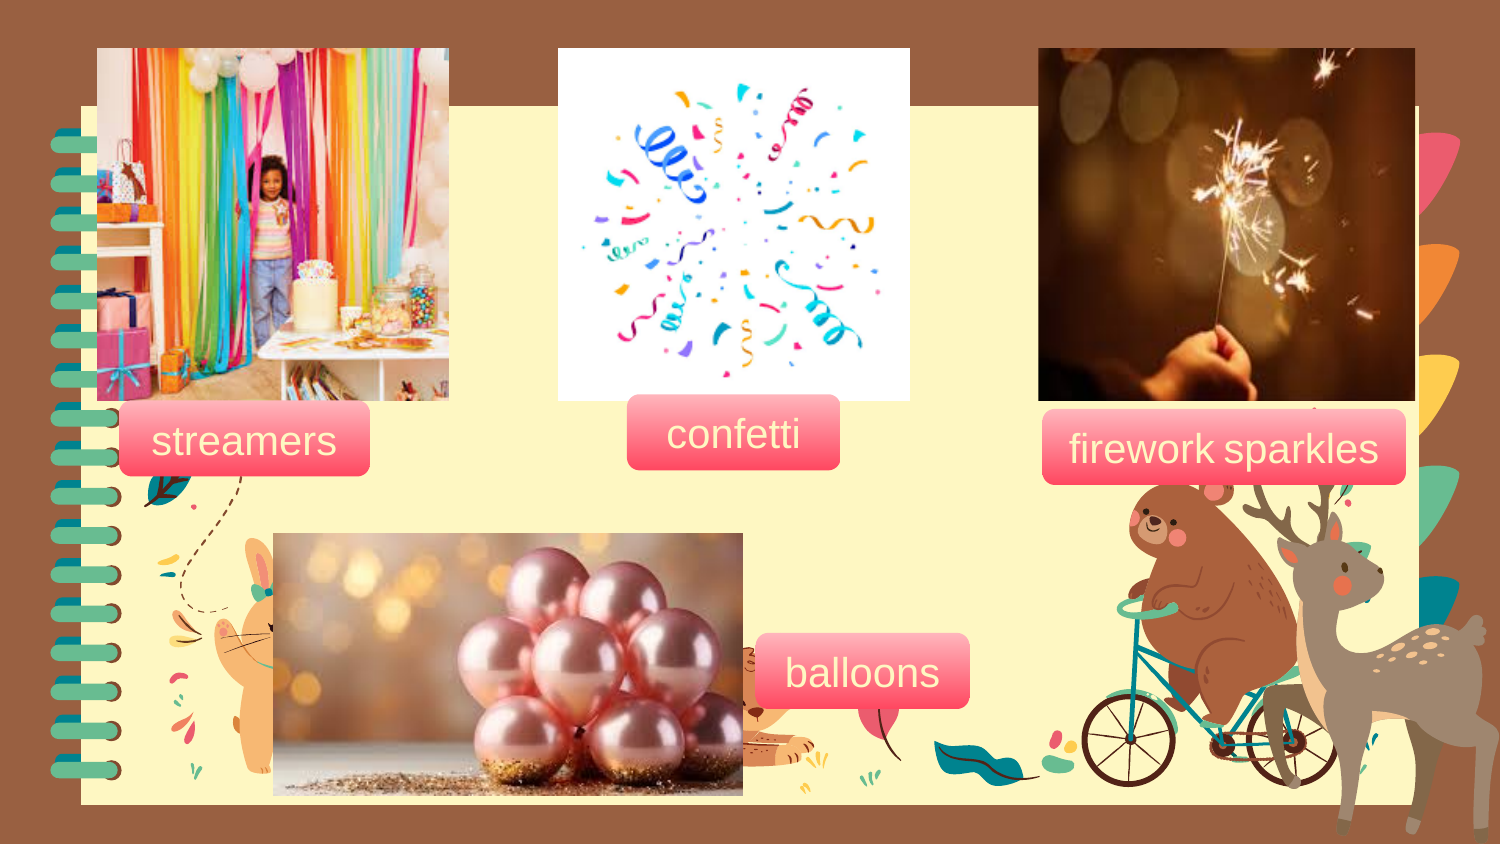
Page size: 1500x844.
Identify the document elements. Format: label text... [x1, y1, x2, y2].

text_box firework sparkles [1042, 408, 1406, 485]
picture [558, 48, 910, 401]
picture [1038, 48, 1416, 401]
text_box streamers [119, 400, 370, 477]
picture [97, 48, 449, 401]
picture [273, 533, 743, 796]
text_box [1242, 485, 1500, 844]
text_box balloons [755, 632, 970, 709]
text_box confetti [626, 394, 841, 471]
